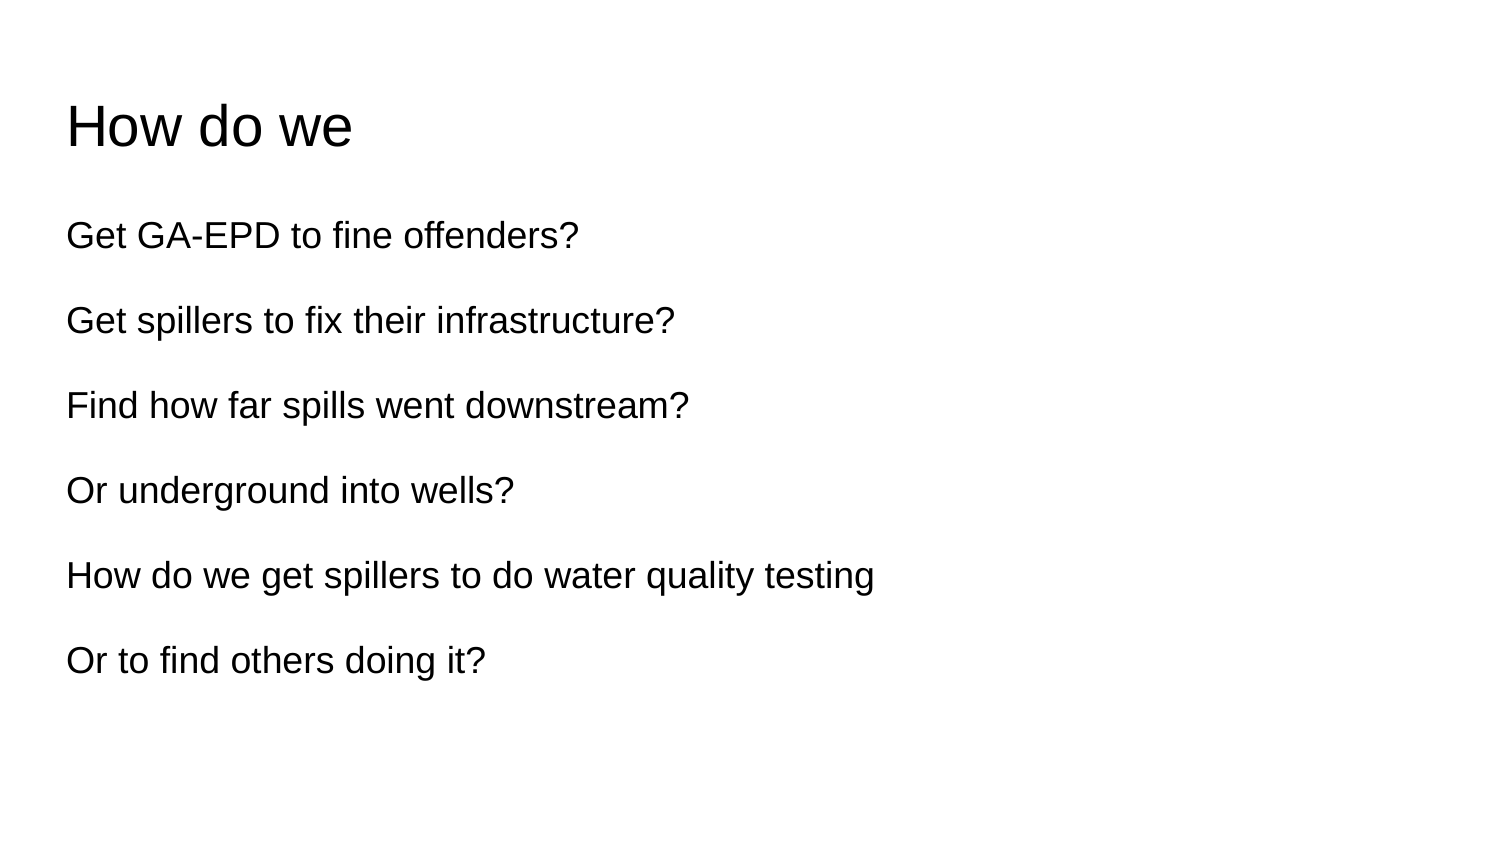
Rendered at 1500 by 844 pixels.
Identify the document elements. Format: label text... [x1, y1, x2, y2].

title How do we [51, 72, 1449, 167]
list Get GA-EPD to fine offenders? Get spillers to fix their infrastructure? Find how far spills went downstream? Or underground into wells? How do we get spillers to do water quality testing Or to find others doing it? [51, 189, 1449, 750]
